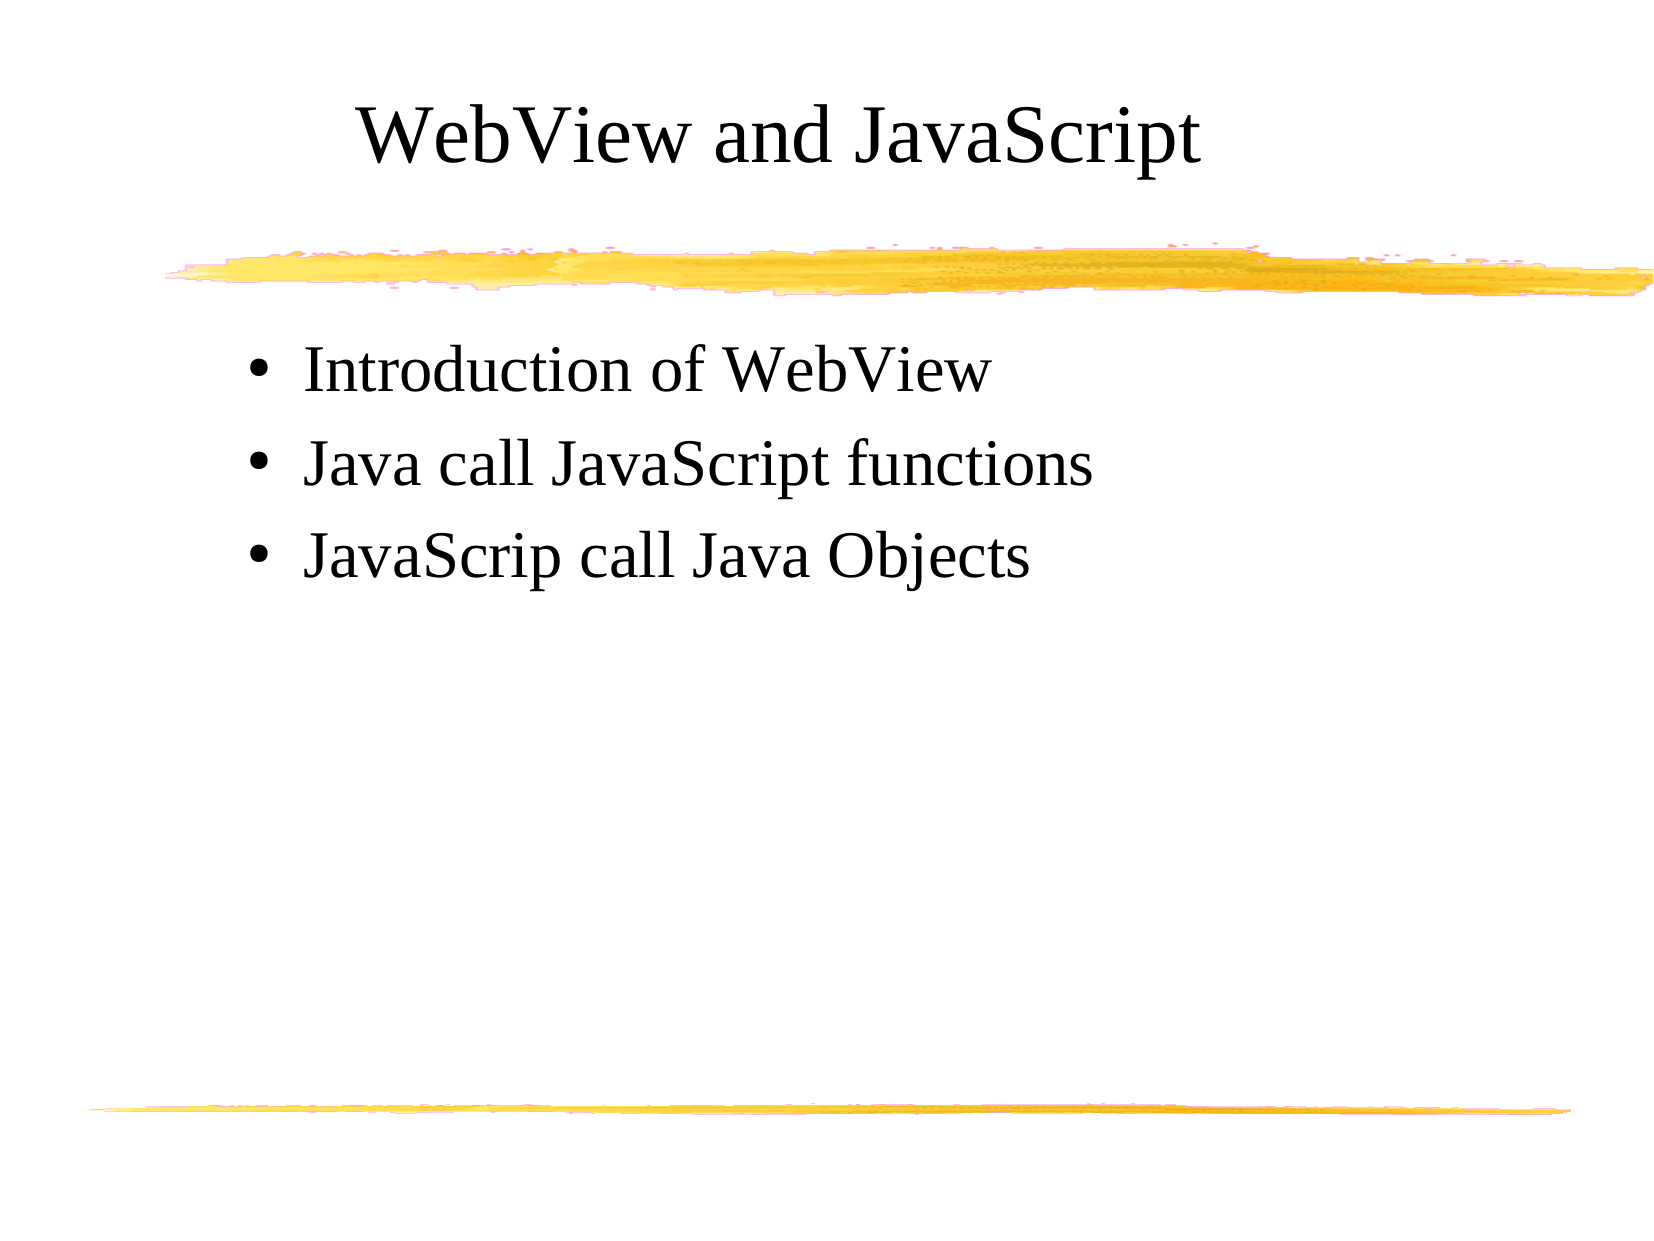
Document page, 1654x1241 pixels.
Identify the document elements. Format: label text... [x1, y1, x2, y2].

picture [82, 1102, 1571, 1117]
picture [165, 237, 1654, 308]
list Introduction of WebView Java call JavaScript functions JavaScrip call Java Objects [247, 327, 1396, 1073]
title WebView and JavaScript [76, 28, 1482, 235]
